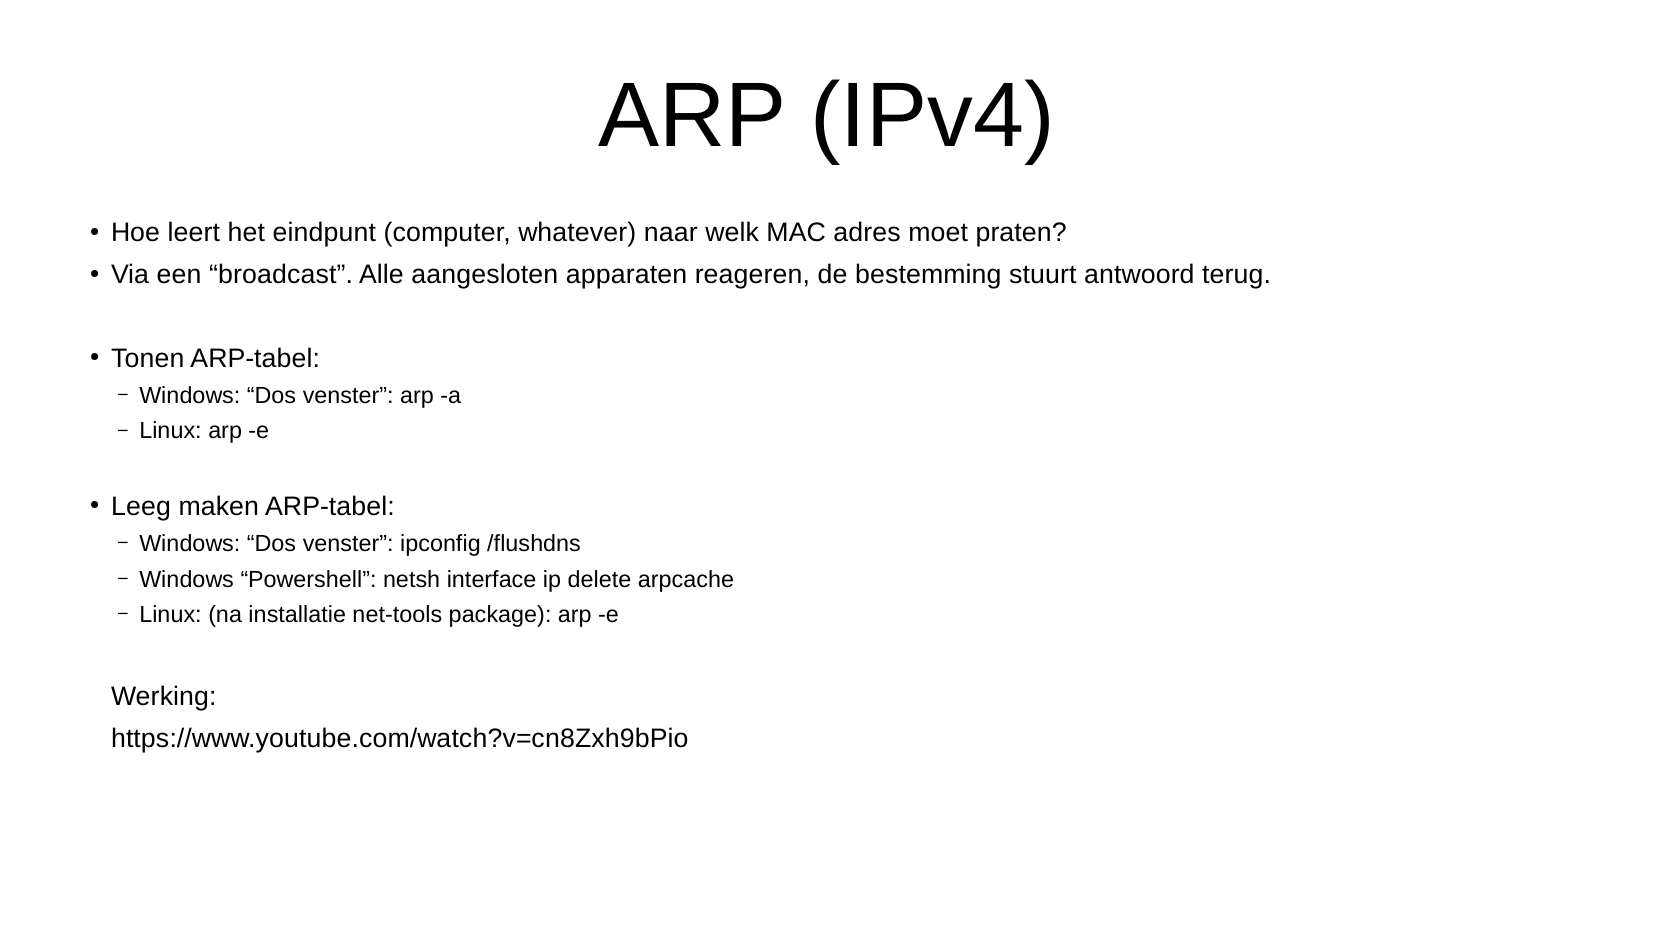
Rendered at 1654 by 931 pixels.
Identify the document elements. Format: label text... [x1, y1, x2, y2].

title ARP (IPv4) [82, 37, 1571, 193]
list Hoe leert het eindpunt (computer, whatever) naar welk MAC adres moet praten? Via een “broadcast”. Alle aangesloten apparaten reageren, de bestemming stuurt antwoord terug. Tonen ARP-tabel: Windows: “Dos venster”: arp -a Linux: arp -e Leeg maken ARP-tabel: Windows: “Dos venster”: ipconfig /flushdns Windows “Powershell”: netsh interface ip delete arpcache Linux: (na installatie net-tools package): arp -e Werking: https://www.youtube.com/watch?v=cn8Zxh9bPio [82, 217, 1571, 758]
